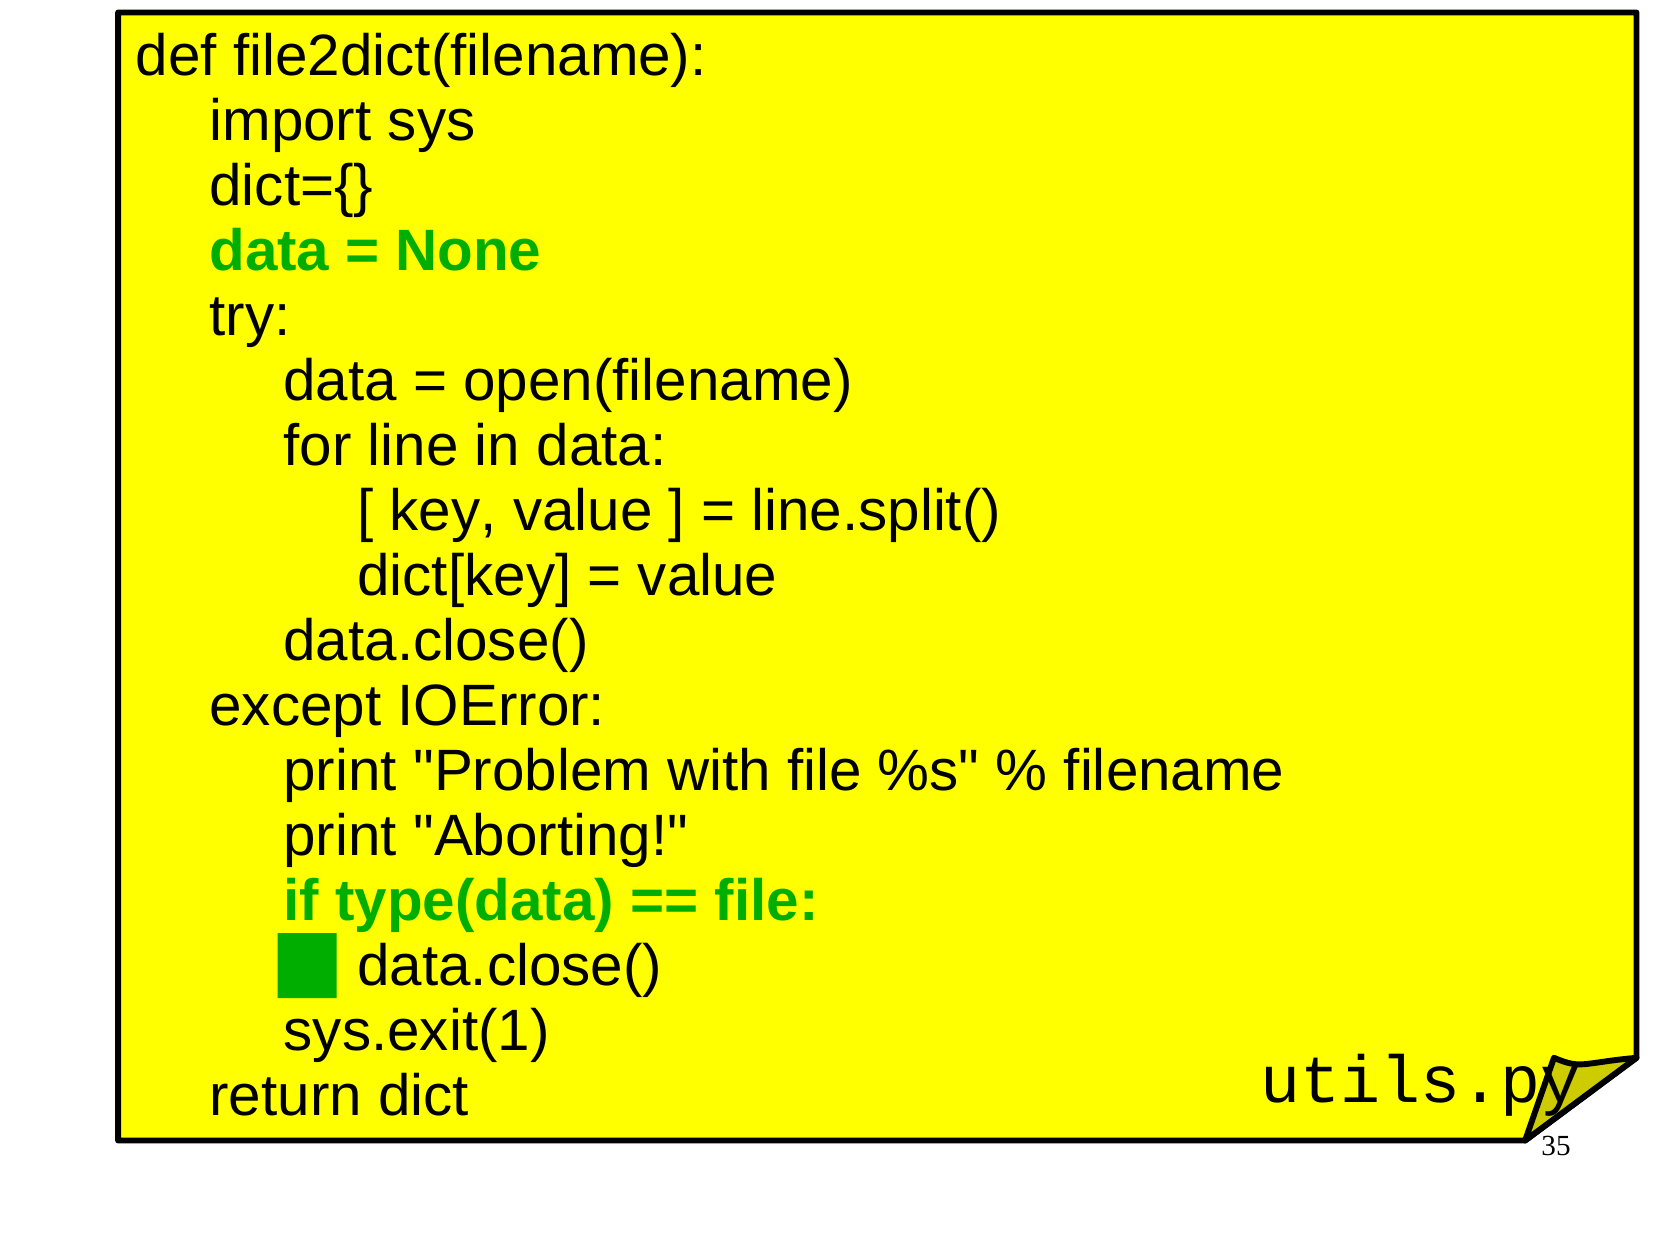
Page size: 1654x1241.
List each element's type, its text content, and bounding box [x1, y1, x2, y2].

text_box [277, 933, 337, 999]
text_box utils.py [1246, 1039, 1596, 1130]
text_box def file2dict(filename): import sys dict={} data = None try: data = open(filename) for line in data: [ key, value ] = line.split() dict[key] = value data.close() except IOError: print "Problem with file %s" % filename print "Aborting!" if type(data) == file: data.close() sys.exit(1) return dict [118, 12, 1637, 1141]
